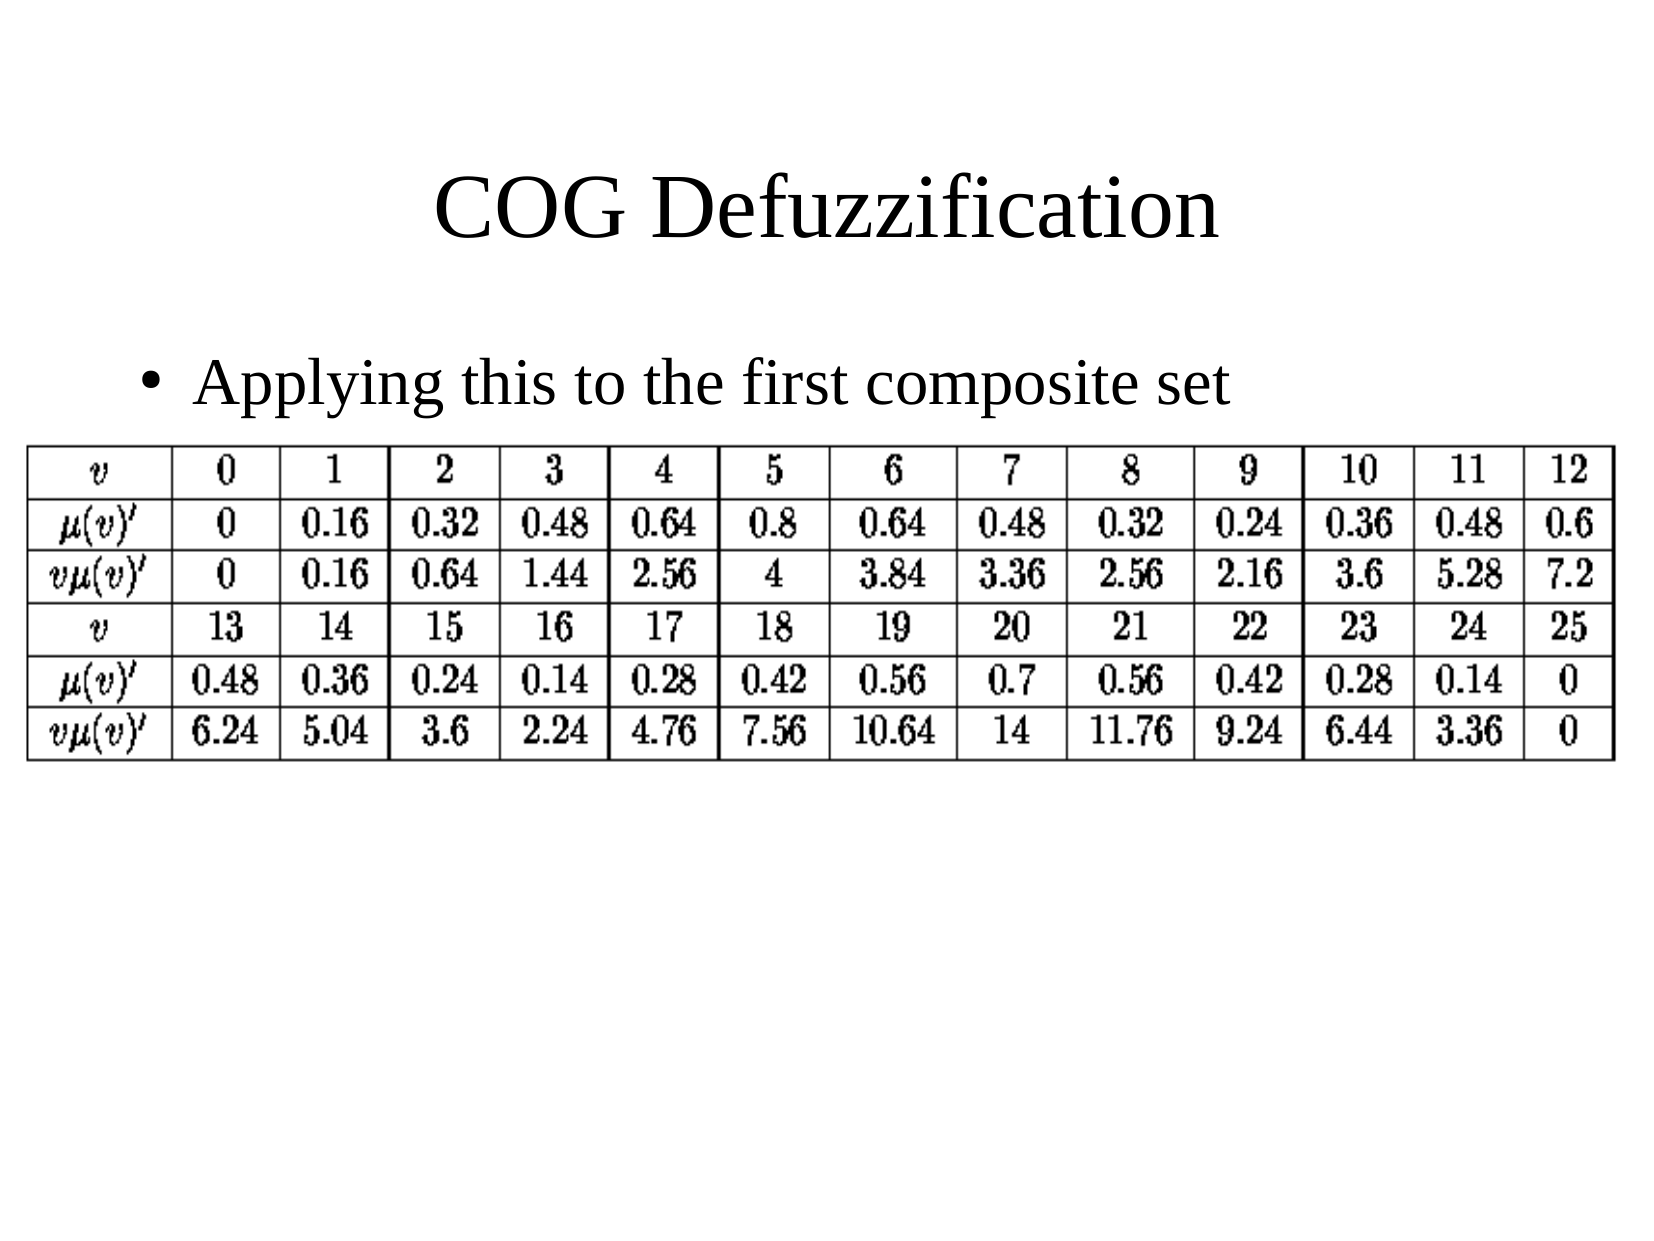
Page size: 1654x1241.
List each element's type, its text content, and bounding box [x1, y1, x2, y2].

chart [25, 437, 1618, 764]
list Applying this to the first composite set [121, 344, 1534, 437]
title COG Defuzzification [121, 102, 1534, 311]
